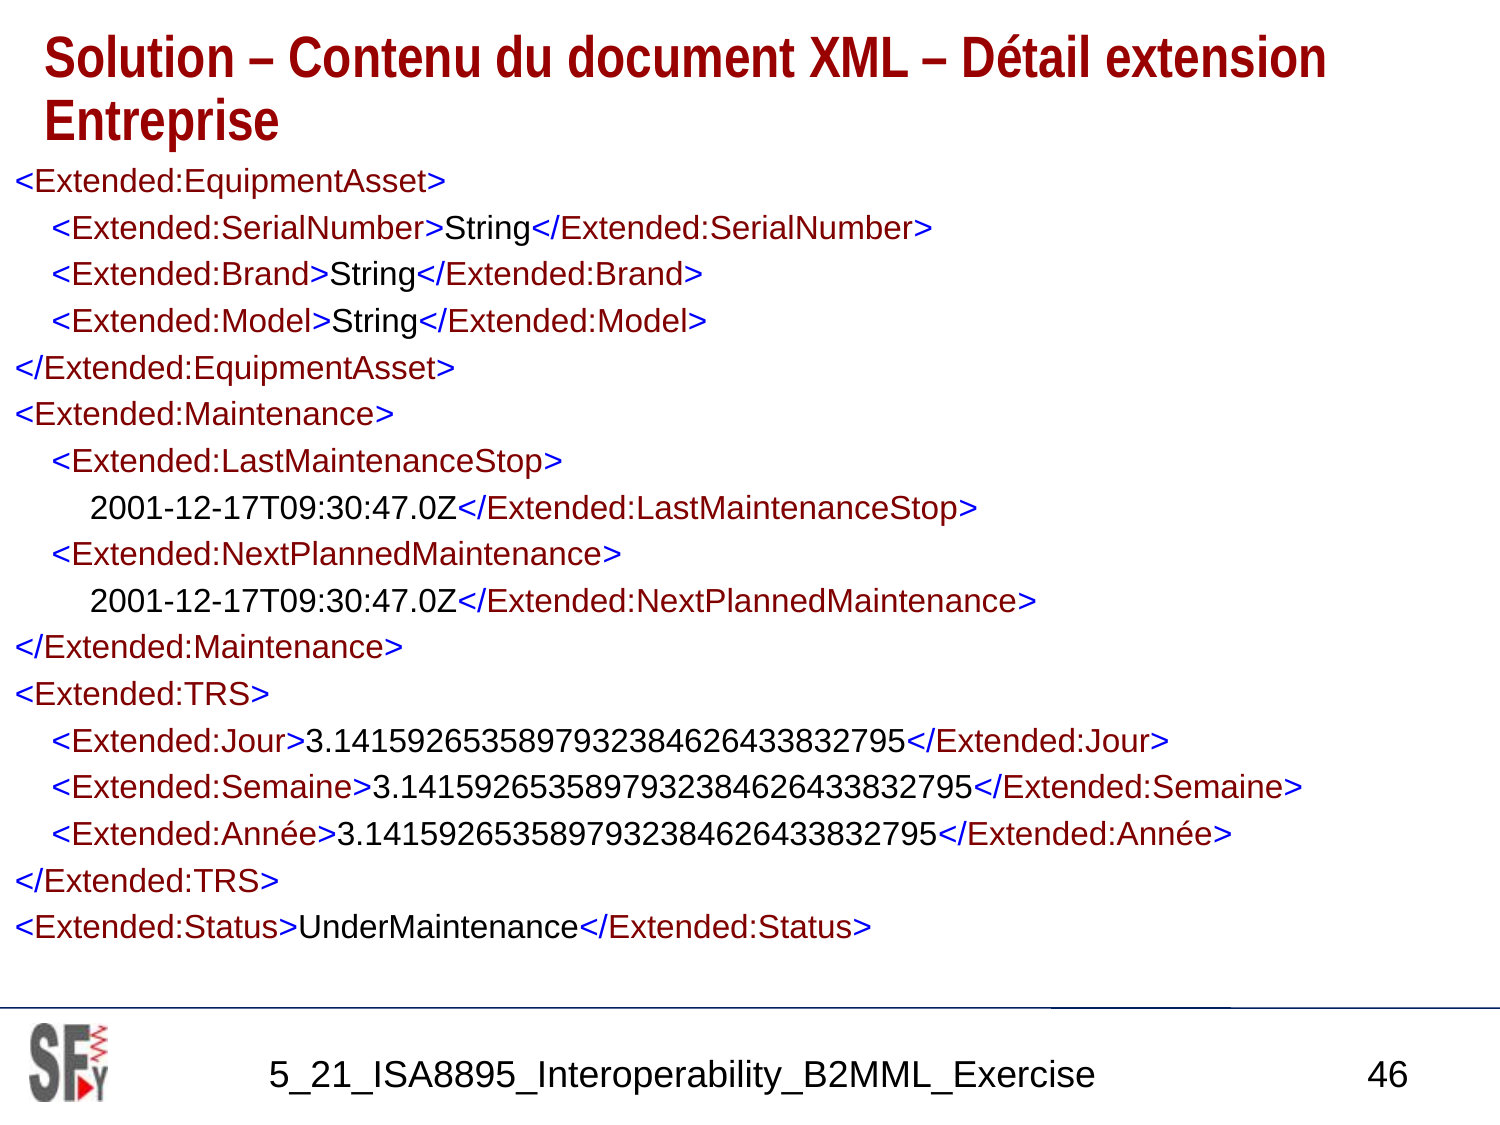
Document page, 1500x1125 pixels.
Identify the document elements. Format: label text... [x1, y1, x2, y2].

slide_number <numéro> [1352, 1034, 1490, 1103]
picture [29, 1023, 108, 1102]
footer 5_21_ISA8895_Interoperability_B2MML_Exercise [253, 1034, 1336, 1103]
text_box <Extended:EquipmentAsset> <Extended:SerialNumber>String</Extended:SerialNumber> <Extended:Brand>String</Extended:Brand> <Extended:Model>String</Extended:Model> </Extended:EquipmentAsset> <Extended:Maintenance> <Extended:LastMaintenanceStop> 2001-12-17T09:30:47.0Z</Extended:LastMaintenanceStop> <Extended:NextPlannedMaintenance> 2001-12-17T09:30:47.0Z</Extended:NextPlannedMaintenance> </Extended:Maintenance> <Extended:TRS> <Extended:Jour>3.1415926535897932384626433832795</Extended:Jour> <Extended:Semaine>3.1415926535897932384626433832795</Extended:Semaine> <Extended:Année>3.1415926535897932384626433832795</Extended:Année> </Extended:TRS> <Extended:Status>UnderMaintenance</Extended:Status> [0, 162, 1500, 953]
title Solution – Contenu du document XML – Détail extension Entreprise [29, 12, 1471, 138]
